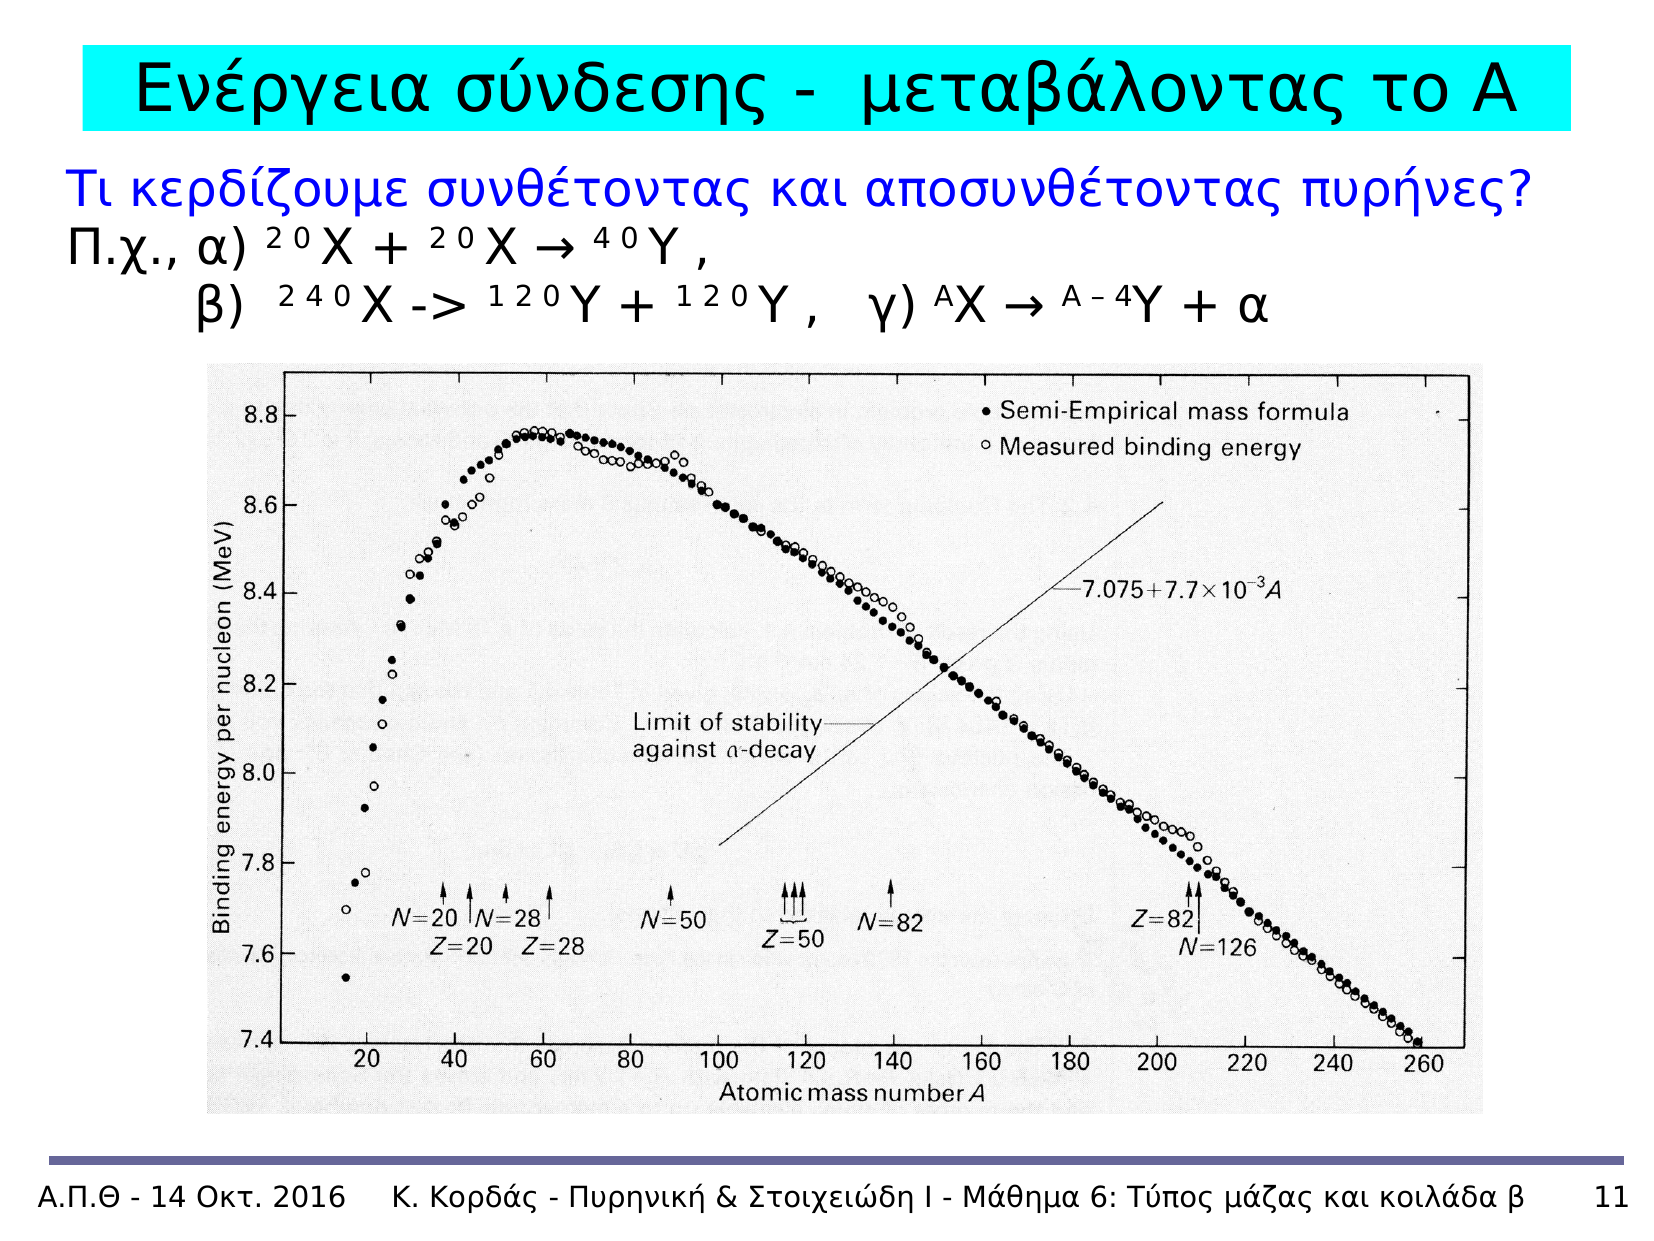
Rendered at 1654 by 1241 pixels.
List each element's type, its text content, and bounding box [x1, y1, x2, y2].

text_box Τι κερδίζουμε συνθέτοντας και αποσυνθέτοντας πυρήνες? Π.χ., α) 2 0 Χ + 2 0 Χ → 4 0 Υ , β) 2 4 0 Χ -> 1 2 0 Υ + 1 2 0 Υ , γ) ΑΧ → Α – 4Υ + α [51, 152, 1551, 346]
picture [207, 363, 1483, 1114]
title Ενέργεια σύνδεσης - μεταβάλοντας το Α [82, 45, 1571, 131]
